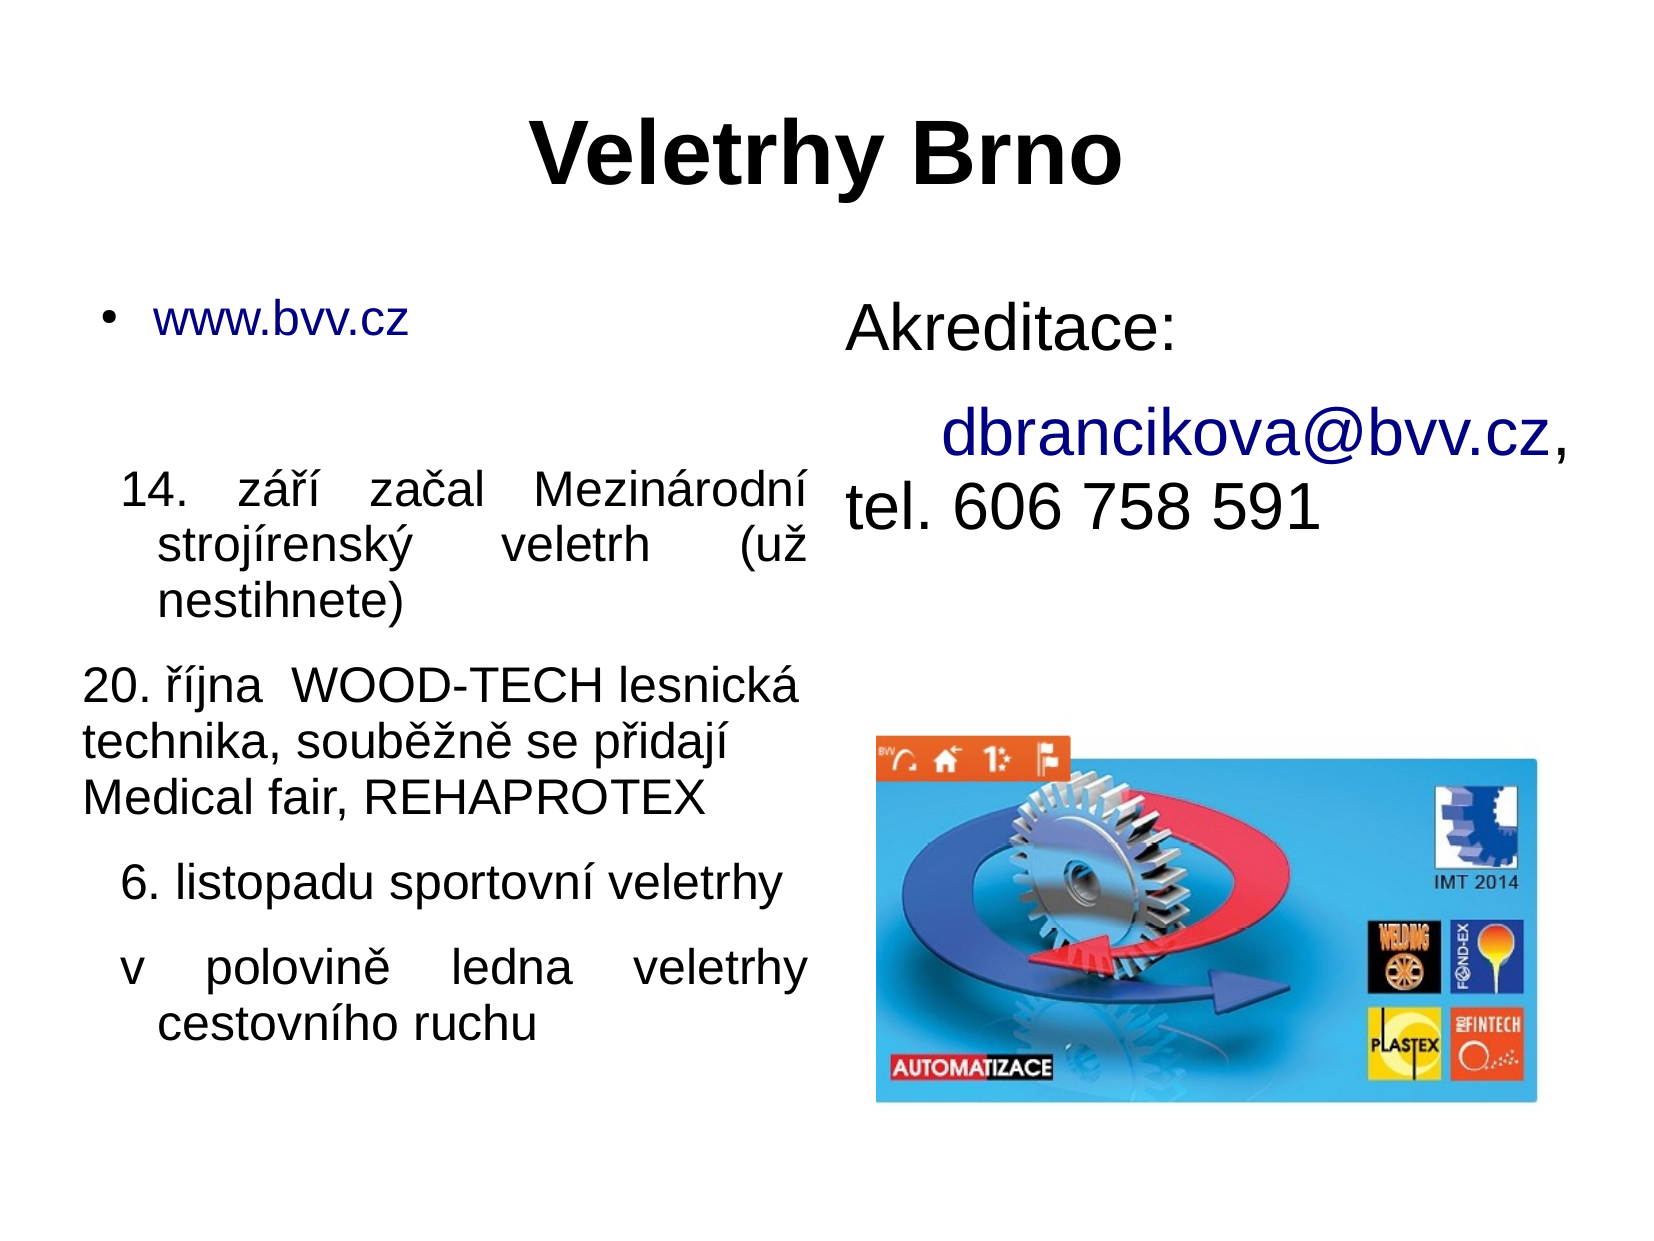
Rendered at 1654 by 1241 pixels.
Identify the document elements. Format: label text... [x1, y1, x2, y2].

picture [876, 717, 1540, 1109]
list Akreditace: dbrancikova@bvv.cz, tel. 606 758 591 [845, 290, 1572, 681]
list www.bvv.cz 14. září začal Mezinárodní strojírenský veletrh (už nestihnete) 20. října WOOD-TECH lesnická technika, souběžně se přidají Medical fair, REHAPROTEX 6. listopadu sportovní veletrhy v polovině ledna veletrhy cestovního ruchu [82, 290, 809, 1109]
title Veletrhy Brno [82, 49, 1571, 257]
